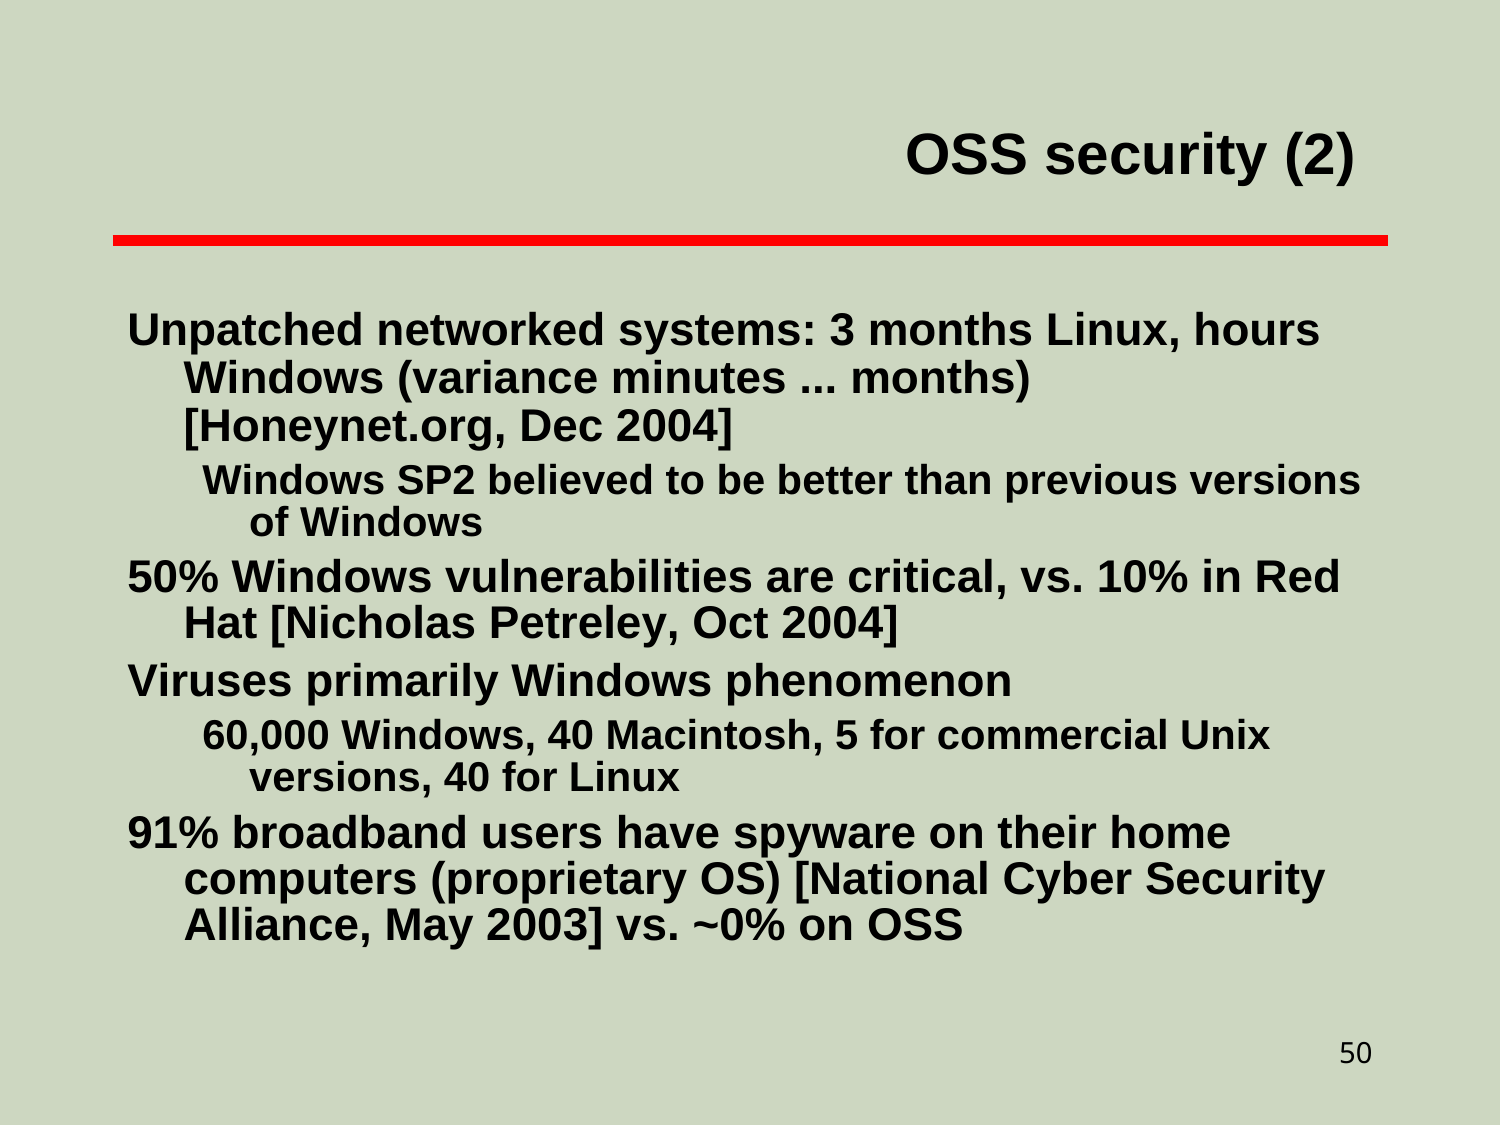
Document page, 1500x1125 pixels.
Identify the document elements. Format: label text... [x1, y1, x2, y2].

title OSS security (2) [337, 85, 1388, 224]
list Unpatched networked systems: 3 months Linux, hours Windows (variance minutes ... months) [Honeynet.org, Dec 2004] Windows SP2 believed to be better than previous versions of Windows 50% Windows vulnerabilities are critical, vs. 10% in Red Hat [Nicholas Petreley, Oct 2004] Viruses primarily Windows phenomenon 60,000 Windows, 40 Macintosh, 5 for commercial Unix versions, 40 for Linux 91% broadband users have spyware on their home computers (proprietary OS) [National Cyber Security Alliance, May 2003] vs. ~0% on OSS [112, 299, 1388, 1000]
